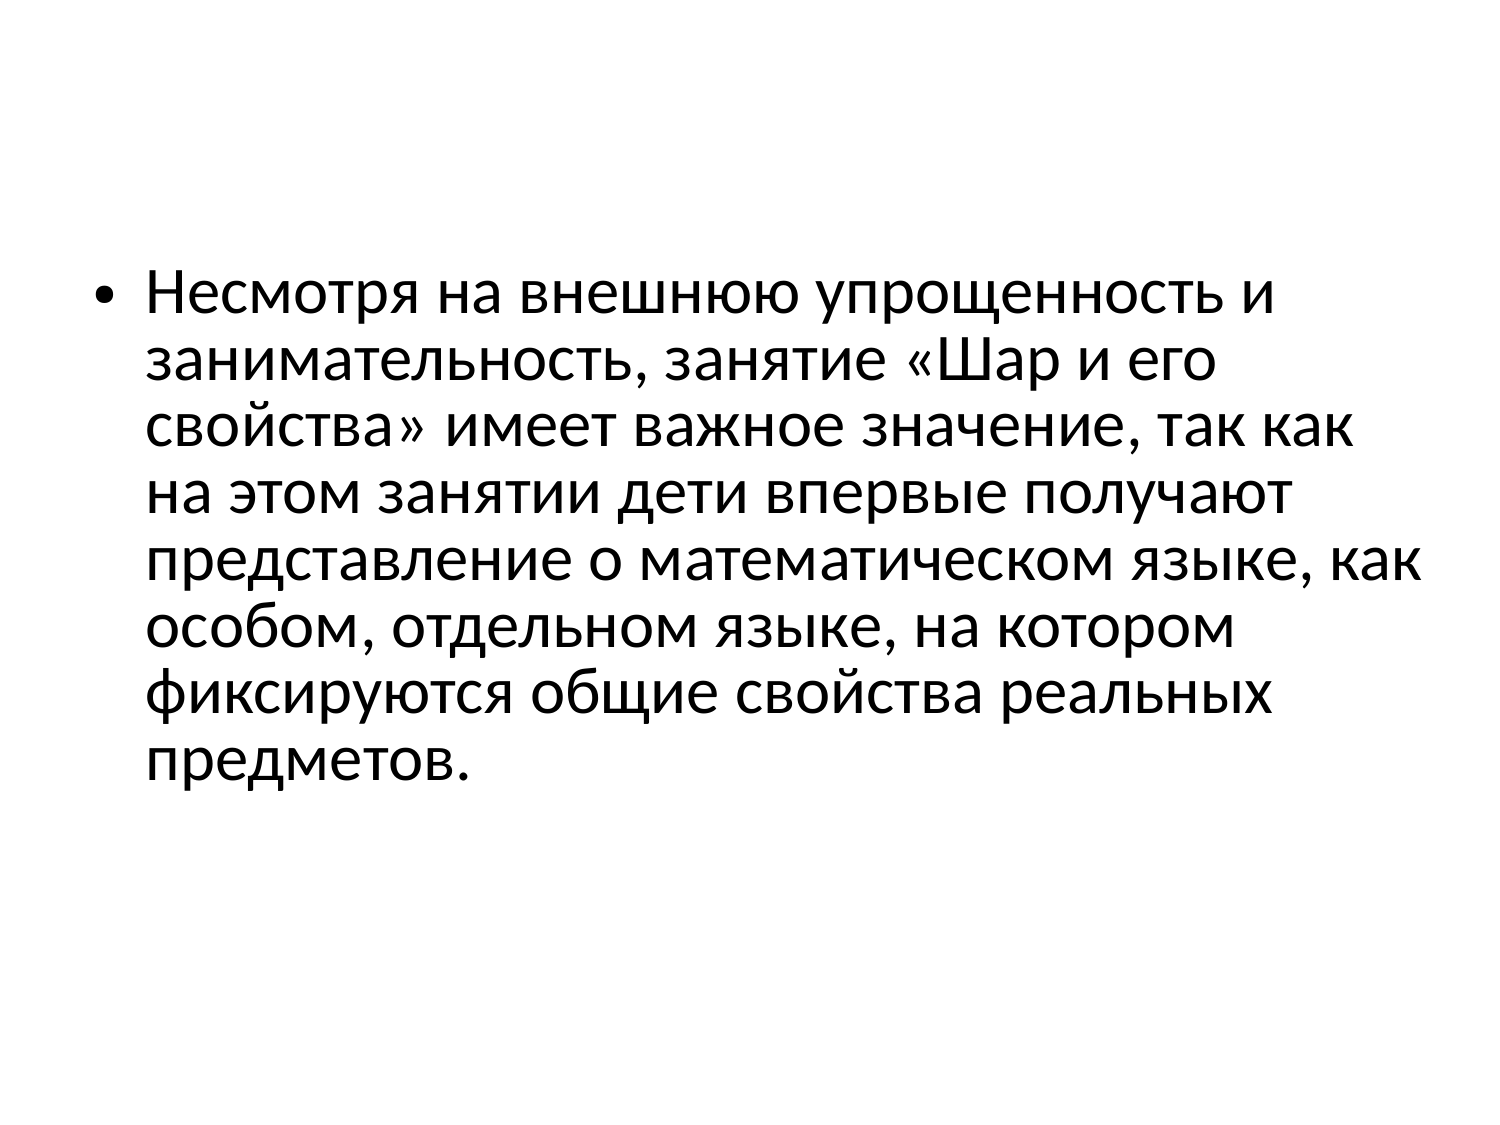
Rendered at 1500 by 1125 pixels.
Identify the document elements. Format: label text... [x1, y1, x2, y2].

list Несмотря на внешнюю упрощенность и занимательность, занятие «Шар и его свойства» имеет важное значение, так как на этом занятии дети впервые получают представление о математическом языке, как особом, отдельном языке, на котором фиксируются общие свойства реальных предметов. [75, 263, 1425, 1006]
